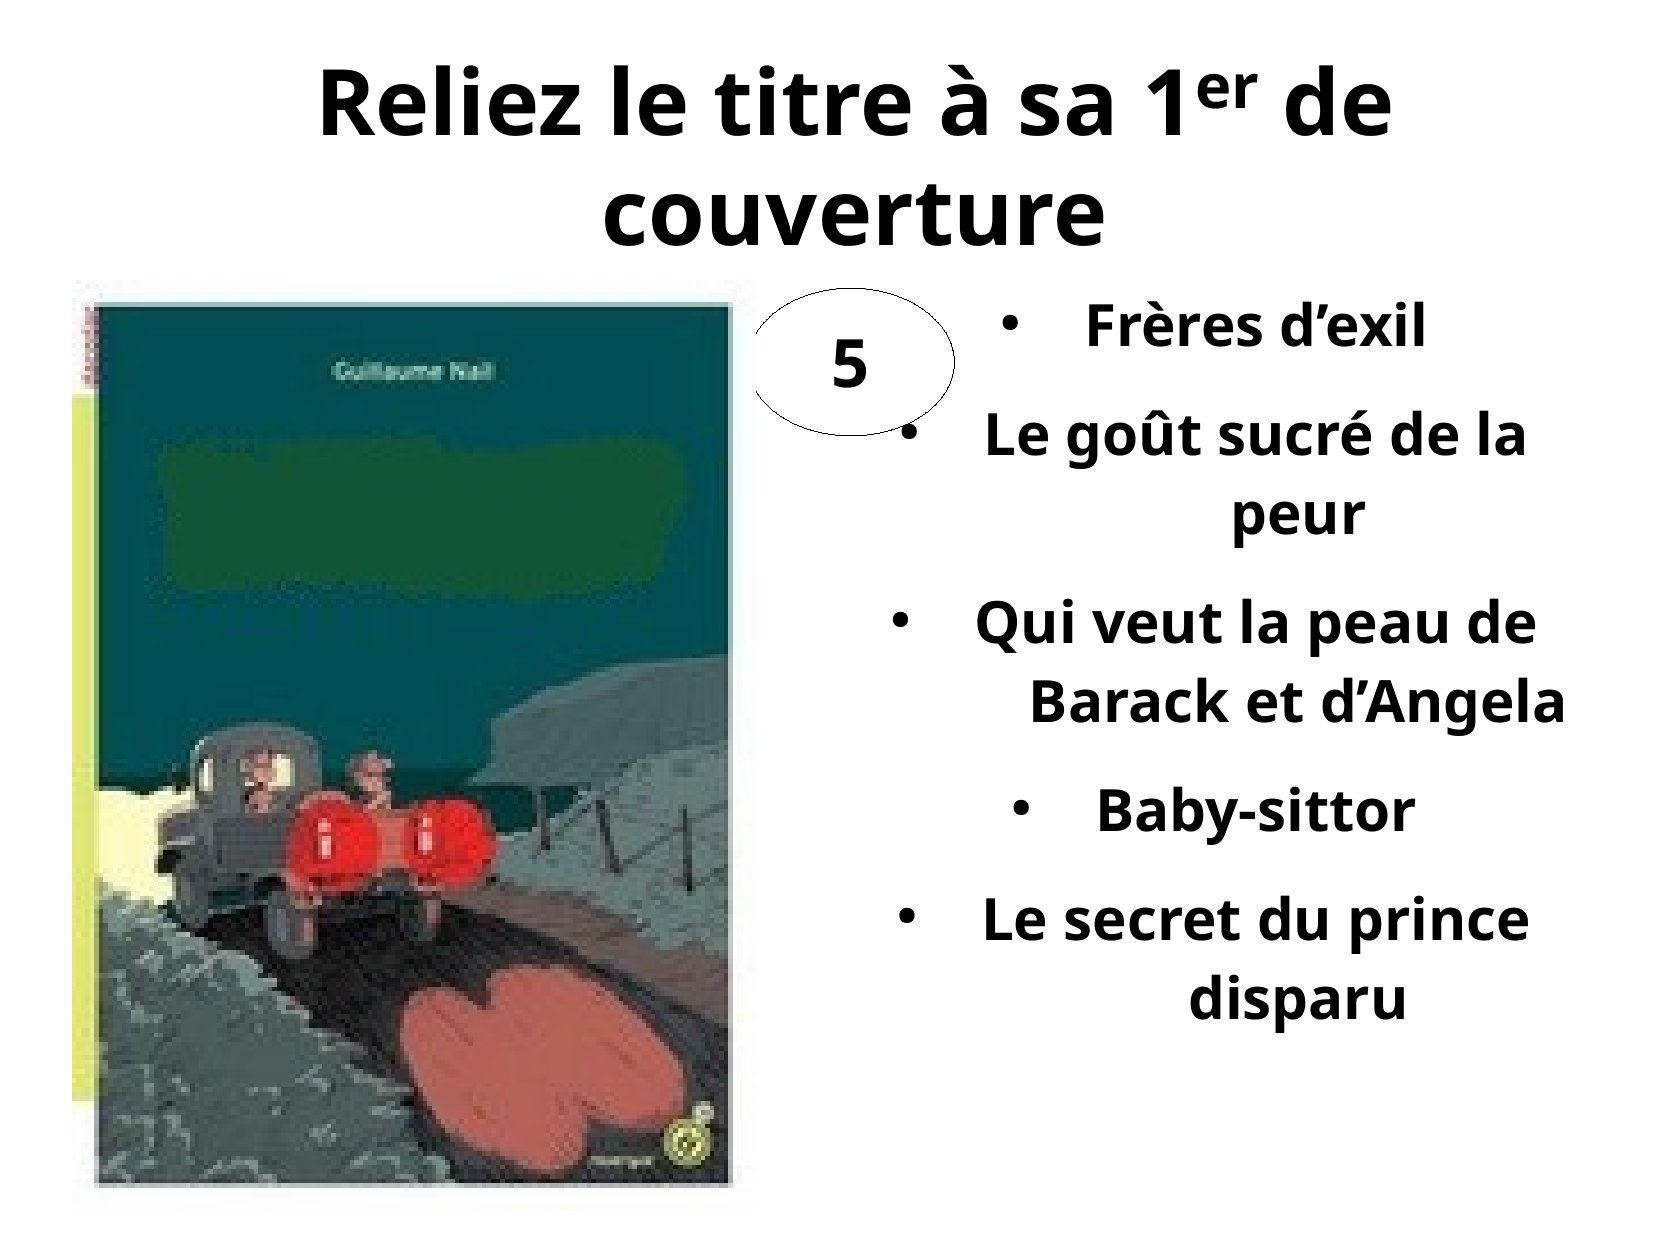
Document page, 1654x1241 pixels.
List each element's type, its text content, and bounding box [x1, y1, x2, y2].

text_box Reliez le titre à sa 1er de couverture [203, 37, 1507, 272]
text_box 5 [756, 288, 851, 436]
list Frères d’exil Le goût sucré de la peur Qui veut la peau de Barack et d’Angela Baby-sittor Le secret du prince disparu [851, 284, 1578, 1089]
text_box 5 [845, 348, 851, 357]
picture [72, 280, 756, 1211]
